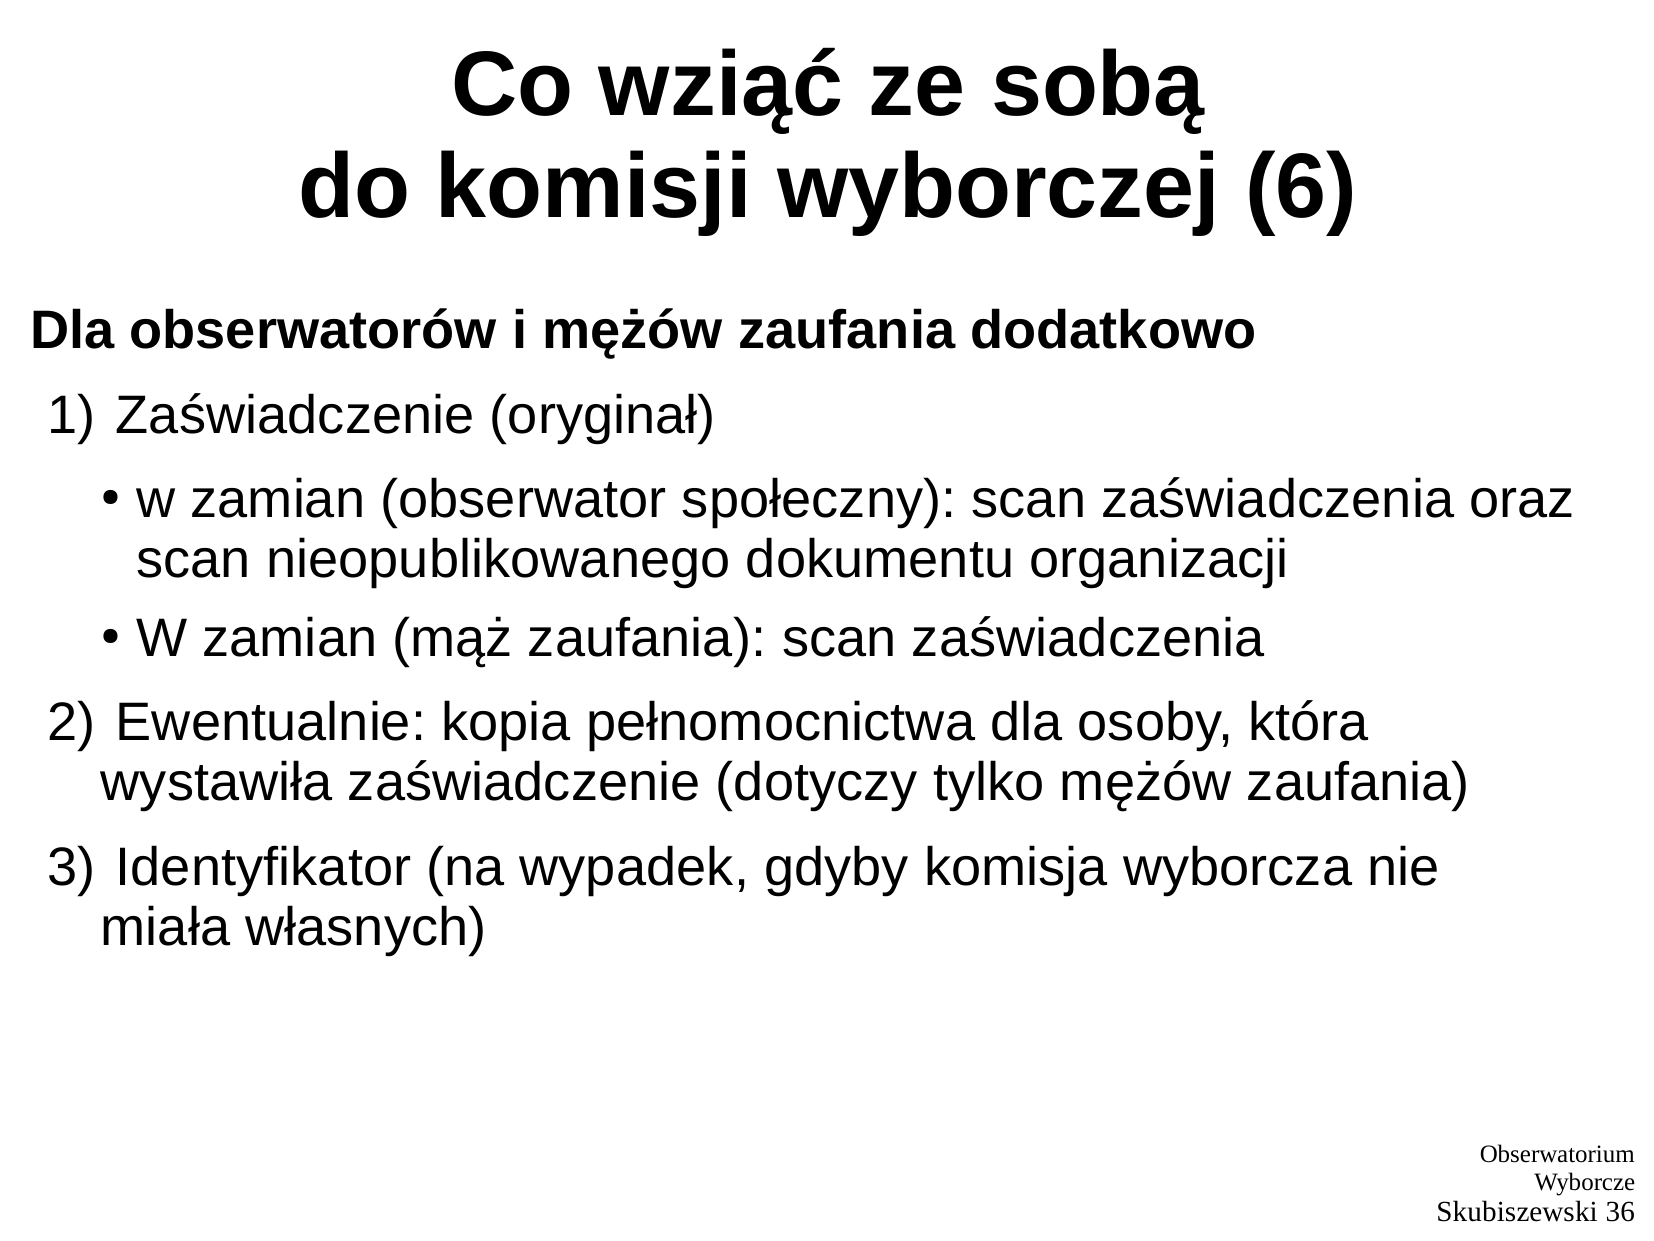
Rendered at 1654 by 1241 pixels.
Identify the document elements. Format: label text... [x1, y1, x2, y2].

list Dla obserwatorów i mężów zaufania dodatkowo Zaświadczenie (oryginał) w zamian (obserwator społeczny): scan zaświadczenia oraz scan nieopublikowanego dokumentu organizacji W zamian (mąż zaufania): scan zaświadczenia Ewentualnie: kopia pełnomocnictwa dla osoby, która wystawiła zaświadczenie (dotyczy tylko mężów zaufania) Identyfikator (na wypadek, gdyby komisja wyborcza nie miała własnych) [30, 300, 1583, 1241]
title Co wziąć ze sobą do komisji wyborczej (6) [84, 32, 1573, 238]
